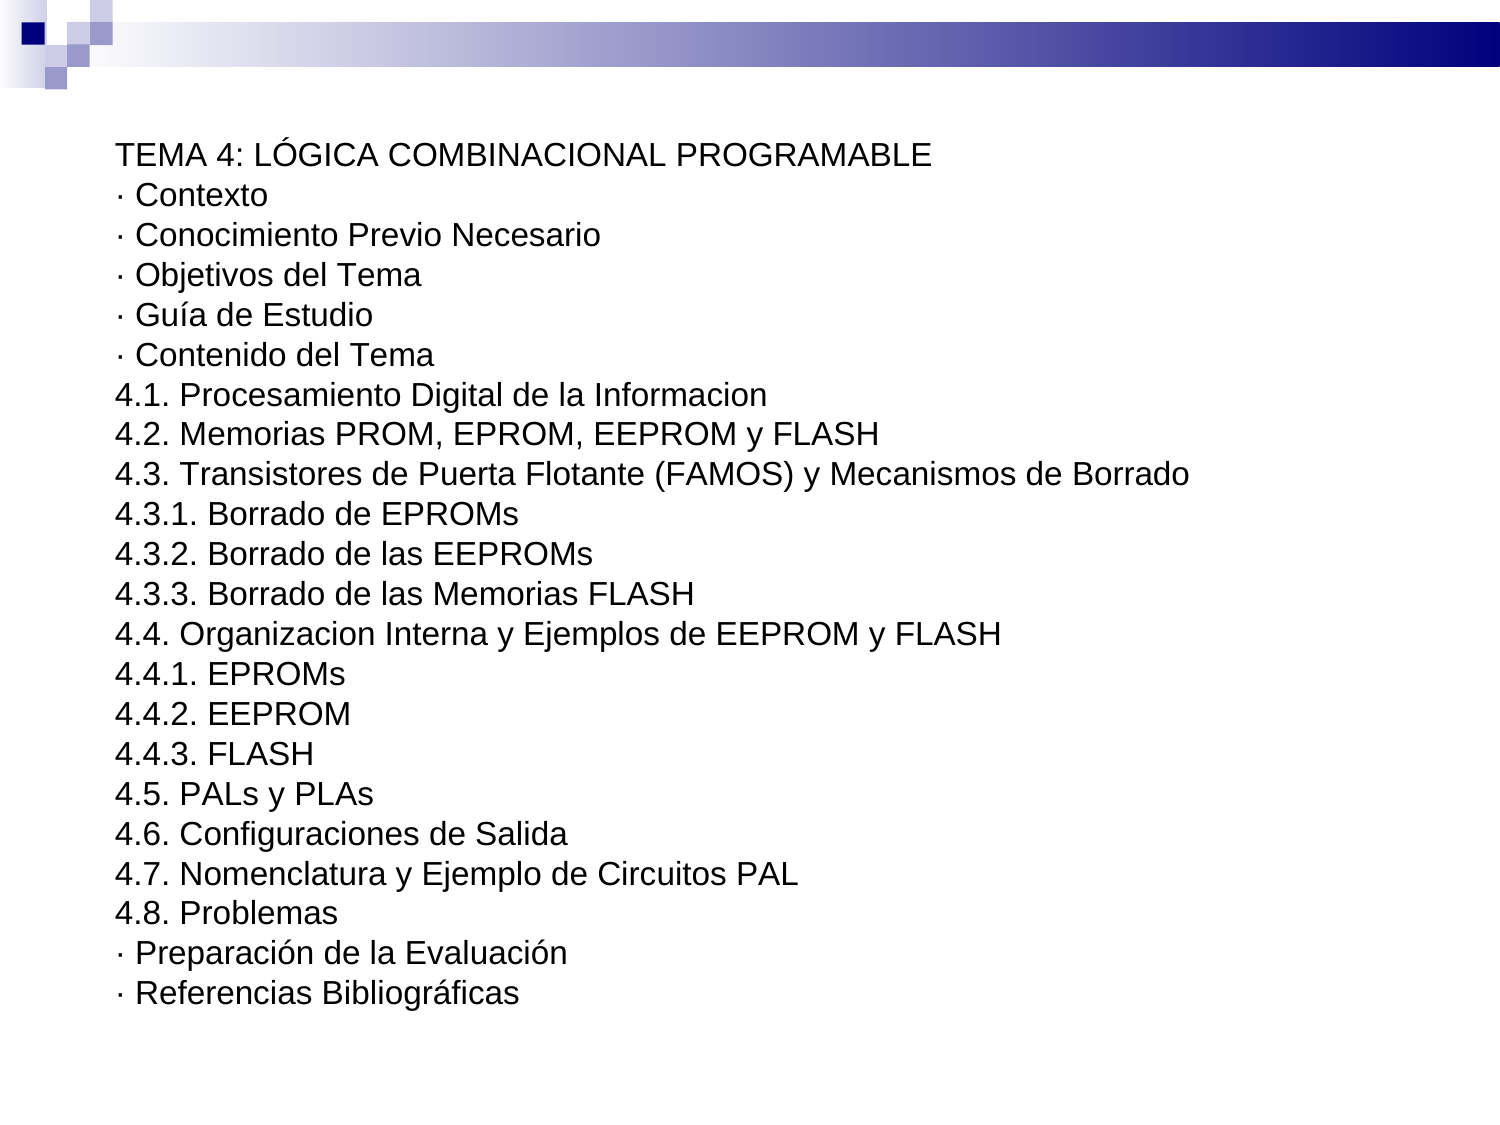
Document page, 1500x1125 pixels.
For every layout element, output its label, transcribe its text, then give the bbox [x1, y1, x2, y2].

text_box TEMA 4: LÓGICA COMBINACIONAL PROGRAMABLE · Contexto · Conocimiento Previo Necesario · Objetivos del Tema · Guía de Estudio · Contenido del Tema 4.1. Procesamiento Digital de la Informacion 4.2. Memorias PROM, EPROM, EEPROM y FLASH 4.3. Transistores de Puerta Flotante (FAMOS) y Mecanismos de Borrado 4.3.1. Borrado de EPROMs 4.3.2. Borrado de las EEPROMs 4.3.3. Borrado de las Memorias FLASH 4.4. Organizacion Interna y Ejemplos de EEPROM y FLASH 4.4.1. EPROMs 4.4.2. EEPROM 4.4.3. FLASH 4.5. PALs y PLAs 4.6. Configuraciones de Salida 4.7. Nomenclatura y Ejemplo de Circuitos PAL 4.8. Problemas · Preparación de la Evaluación · Referencias Bibliográficas [100, 125, 1294, 1020]
